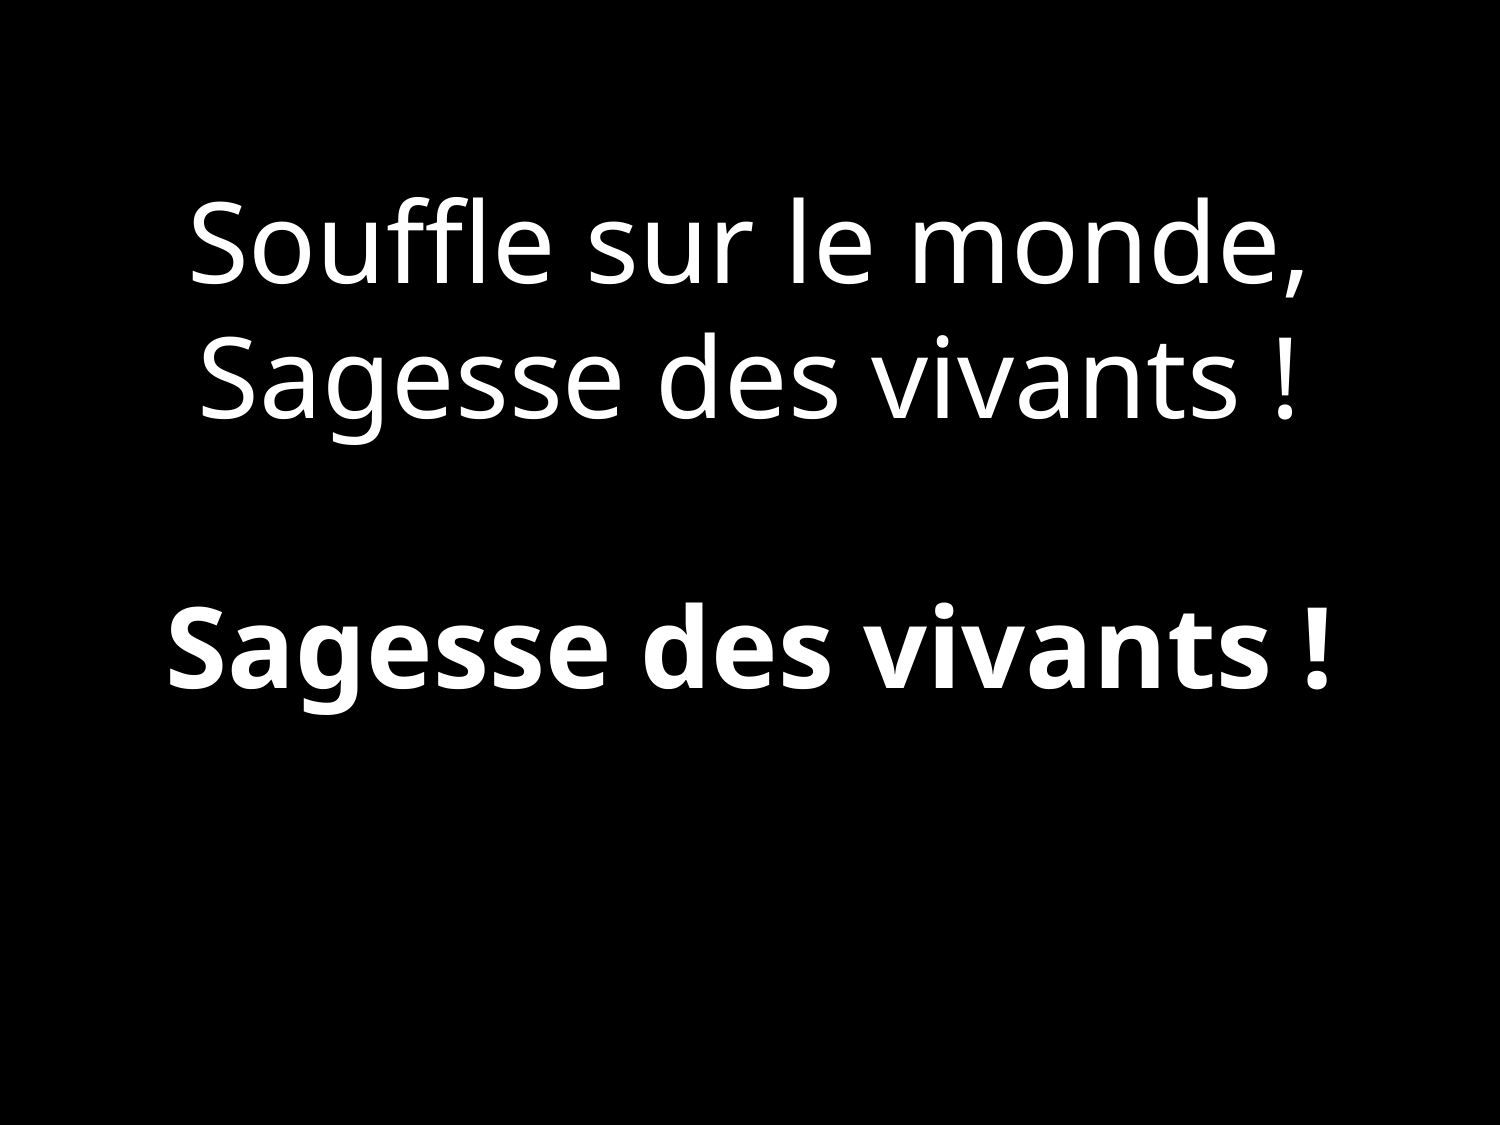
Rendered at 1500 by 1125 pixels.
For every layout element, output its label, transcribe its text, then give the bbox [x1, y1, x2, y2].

text_box Souffle sur le monde, Sagesse des vivants ! Sagesse des vivants ! [0, 66, 1500, 591]
